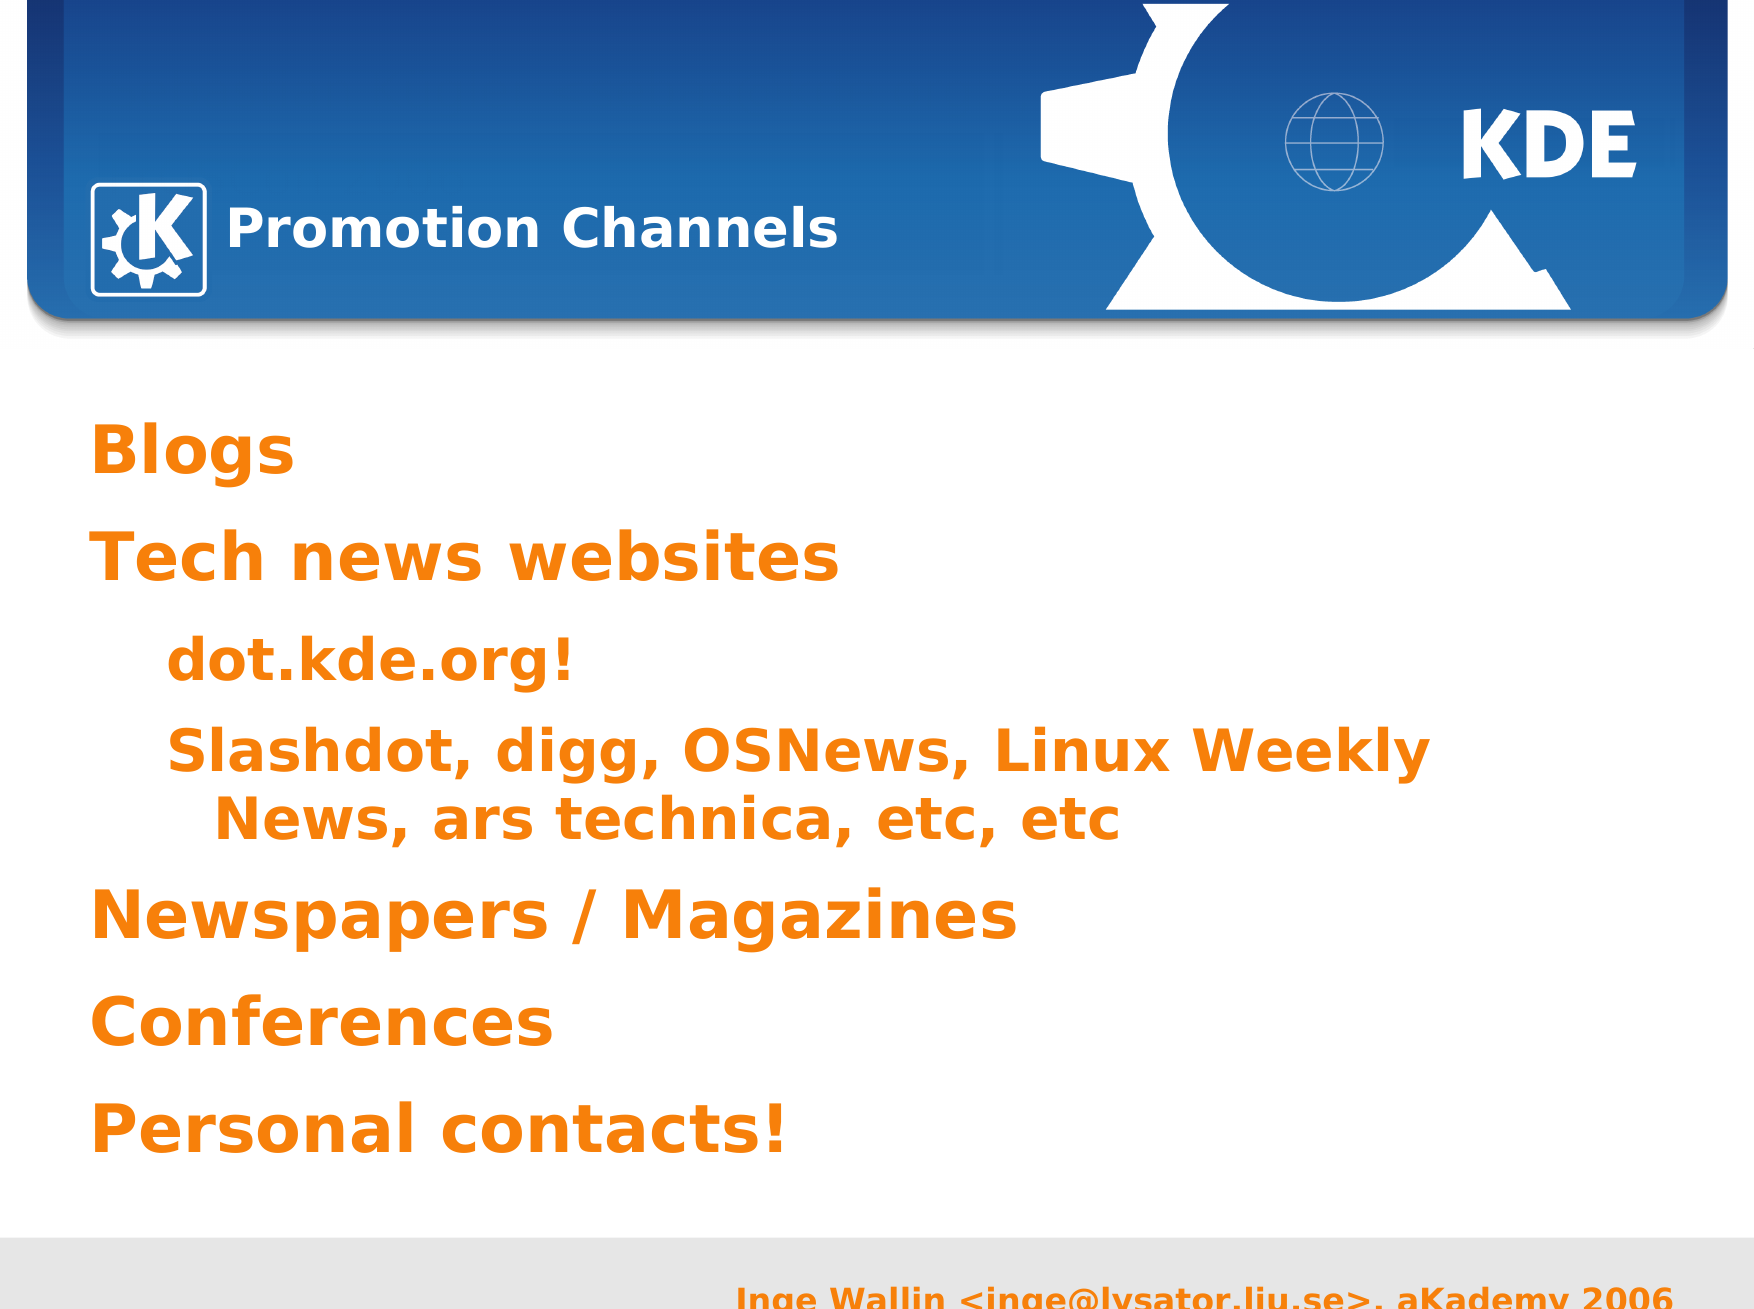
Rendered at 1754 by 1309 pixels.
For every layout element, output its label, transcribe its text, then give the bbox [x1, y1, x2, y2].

picture [0, 0, 1754, 349]
list Blogs Tech news websites dot.kde.org! Slashdot, digg, OSNews, Linux Weekly News, ars technica, etc, etc Newspapers / Magazines Conferences Personal contacts! [71, 411, 1651, 1169]
title Promotion Channels [225, 187, 1126, 271]
